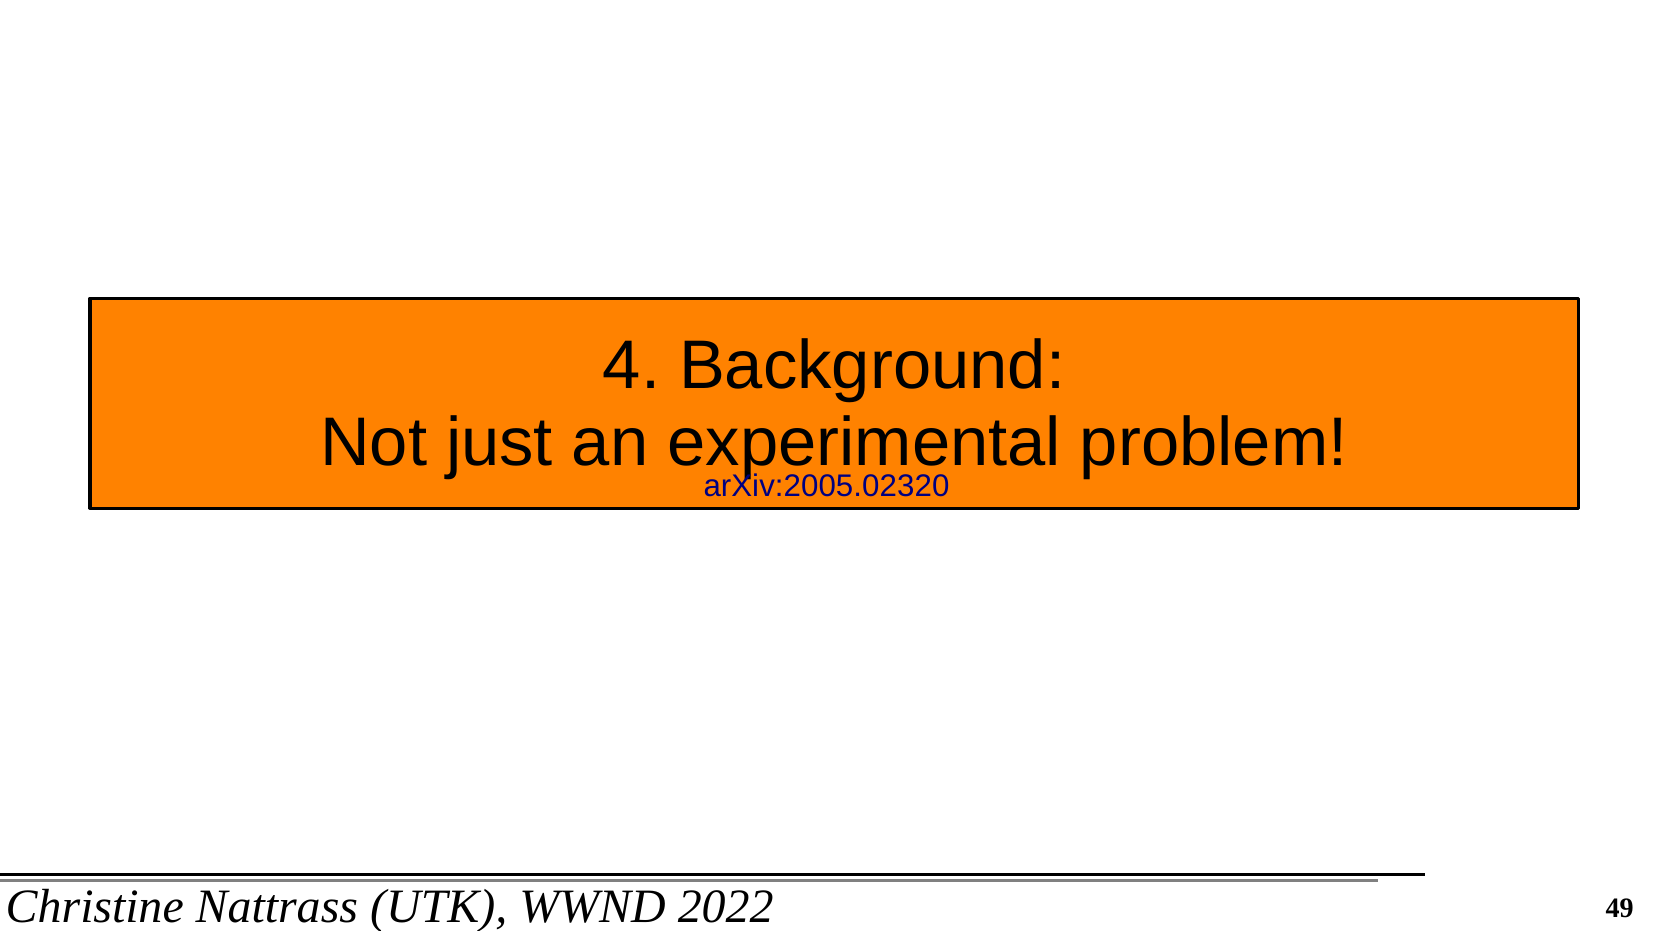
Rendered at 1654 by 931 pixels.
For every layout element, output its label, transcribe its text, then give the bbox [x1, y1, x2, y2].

text_box arXiv:2005.02320 [630, 401, 1024, 571]
title 4. Background: Not just an experimental problem! [90, 298, 1579, 509]
